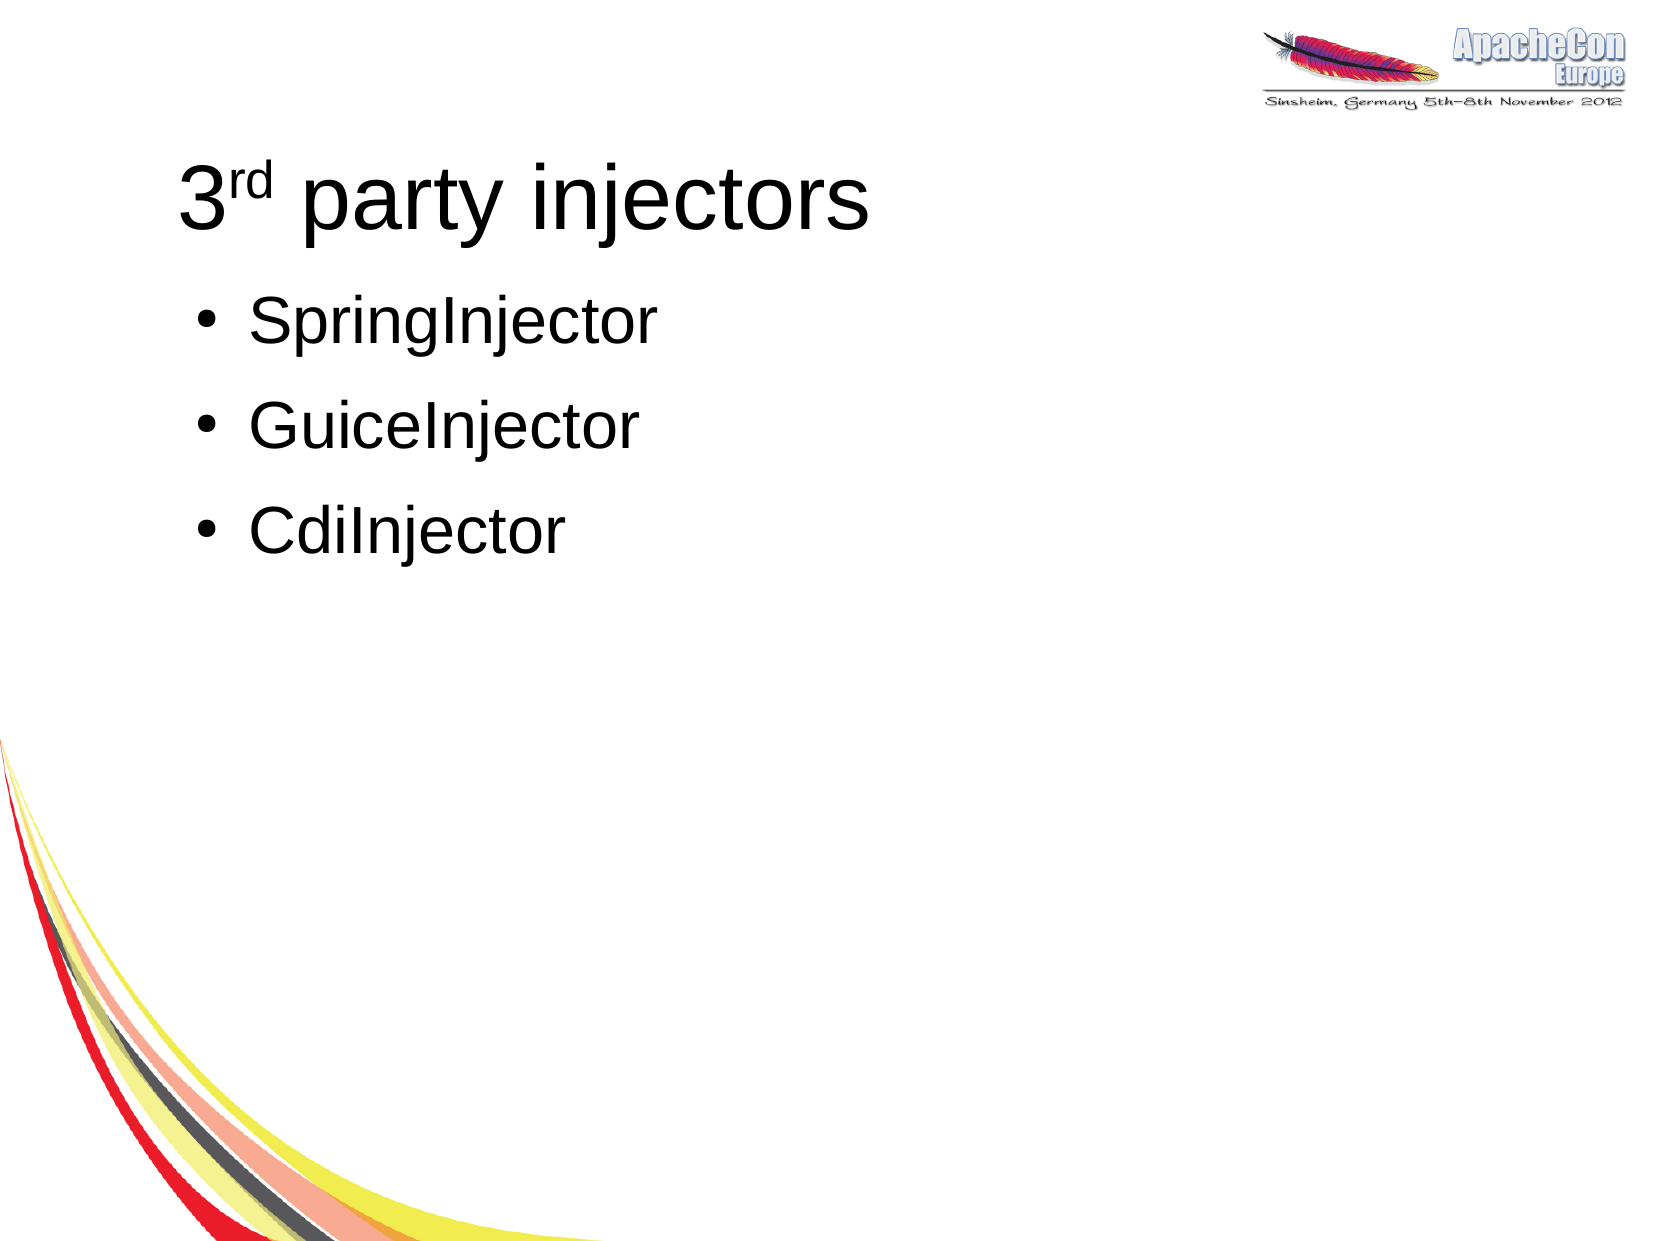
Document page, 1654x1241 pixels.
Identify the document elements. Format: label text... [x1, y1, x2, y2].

list SpringInjector GuiceInjector CdiInjector [177, 283, 1536, 1004]
picture [0, 0, 1654, 1241]
title 3rd party injectors [177, 141, 1536, 254]
